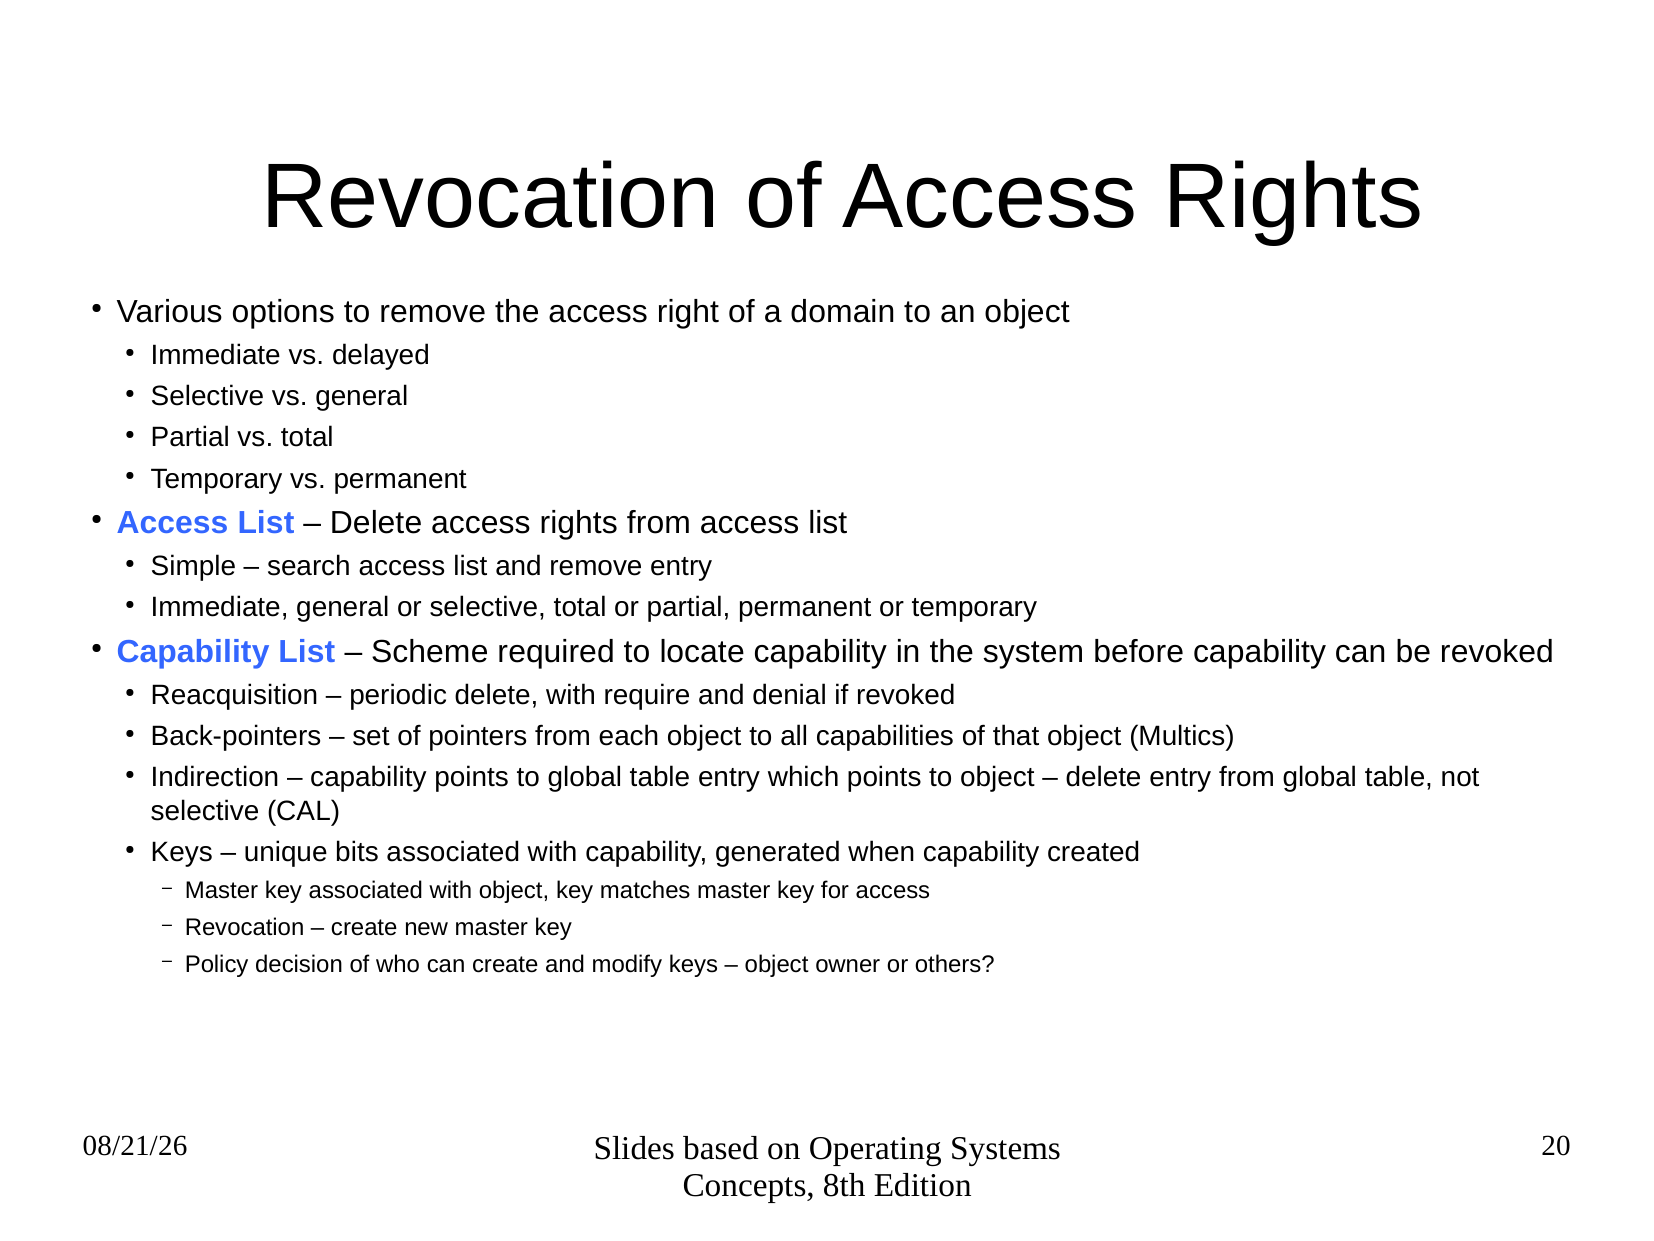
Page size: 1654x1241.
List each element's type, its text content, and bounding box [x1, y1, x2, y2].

title Revocation of Access Rights [82, 49, 1571, 257]
list Various options to remove the access right of a domain to an object Immediate vs. delayed Selective vs. general Partial vs. total Temporary vs. permanent Access List – Delete access rights from access list Simple – search access list and remove entry Immediate, general or selective, total or partial, permanent or temporary Capability List – Scheme required to locate capability in the system before capability can be revoked Reacquisition – periodic delete, with require and denial if revoked Back-pointers – set of pointers from each object to all capabilities of that object (Multics) Indirection – capability points to global table entry which points to object – delete entry from global table, not selective (CAL) Keys – unique bits associated with capability, generated when capability created Master key associated with object, key matches master key for access Revocation – create new master key Policy decision of who can create and modify keys – object owner or others? [82, 290, 1571, 1010]
